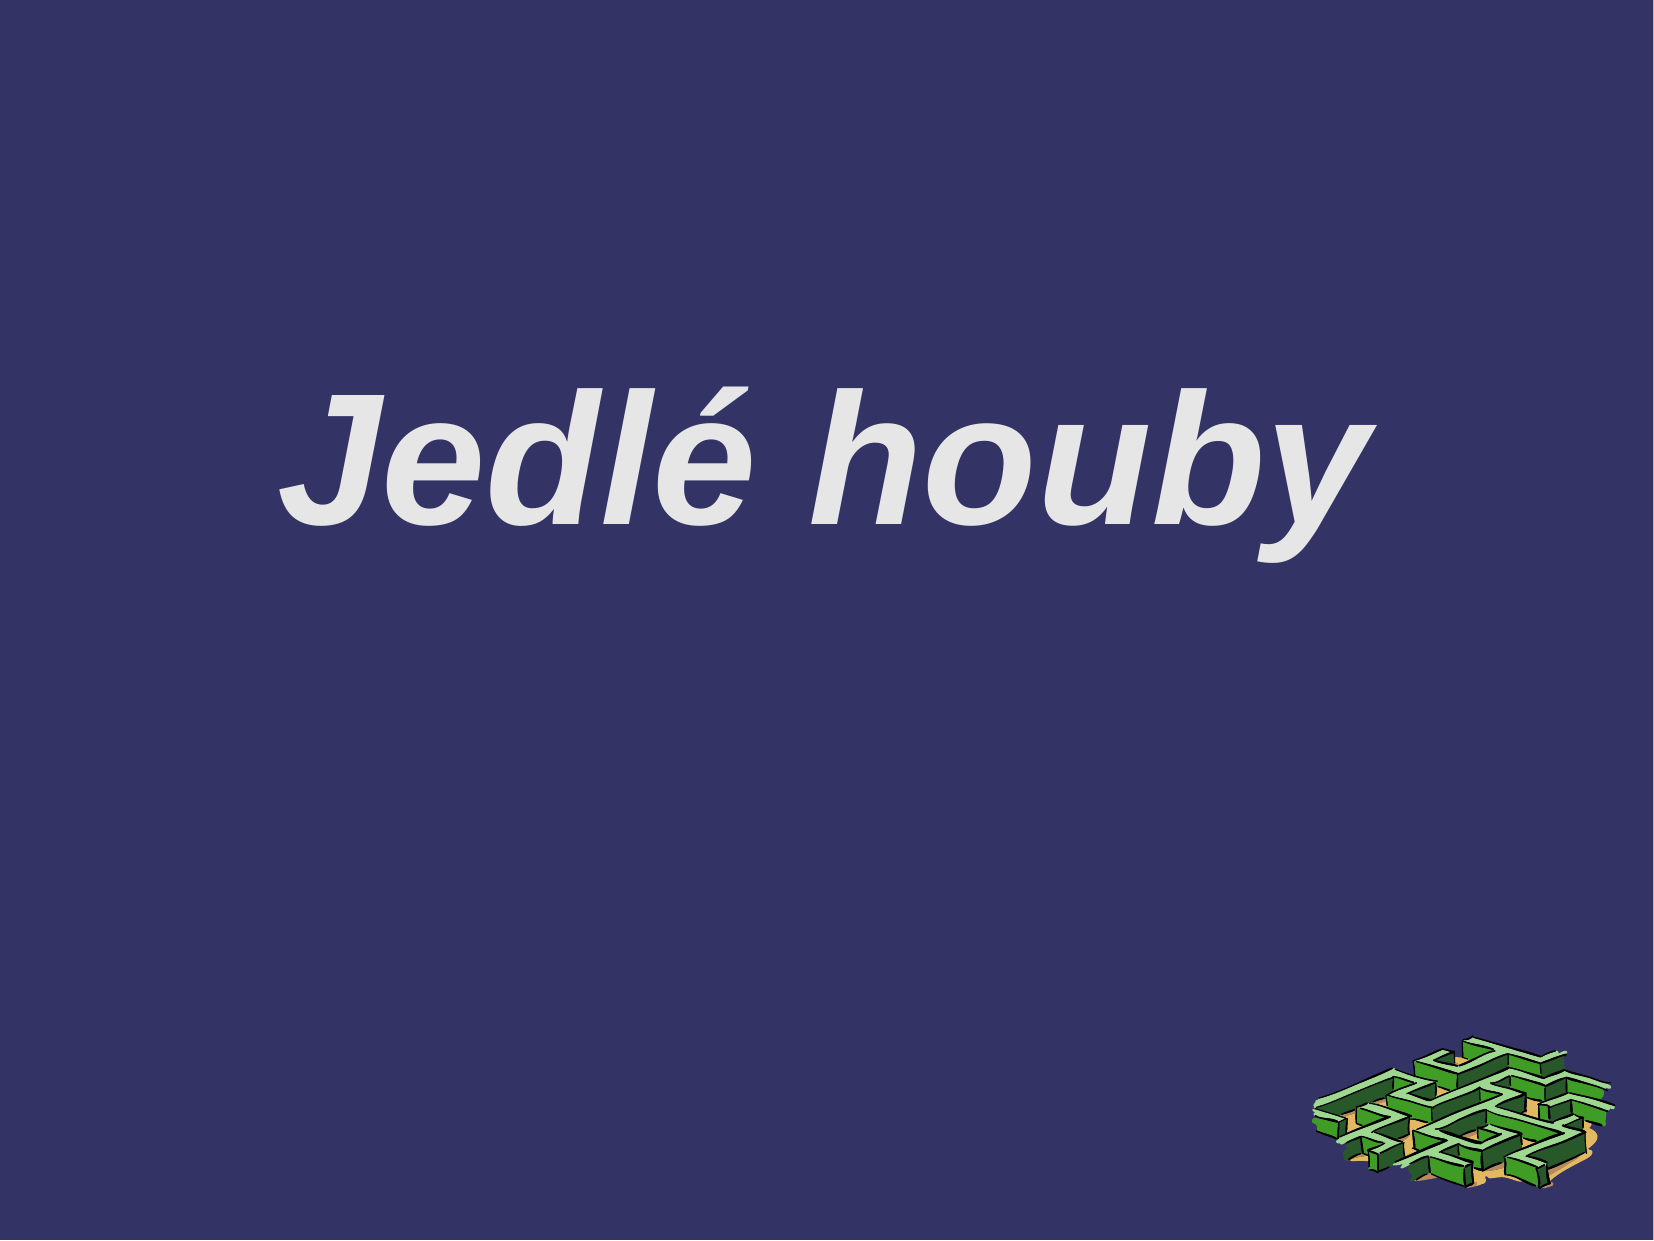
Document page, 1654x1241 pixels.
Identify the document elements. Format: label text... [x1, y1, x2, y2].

title Jedlé houby [118, 354, 1531, 750]
text_box [178, 364, 1570, 1147]
